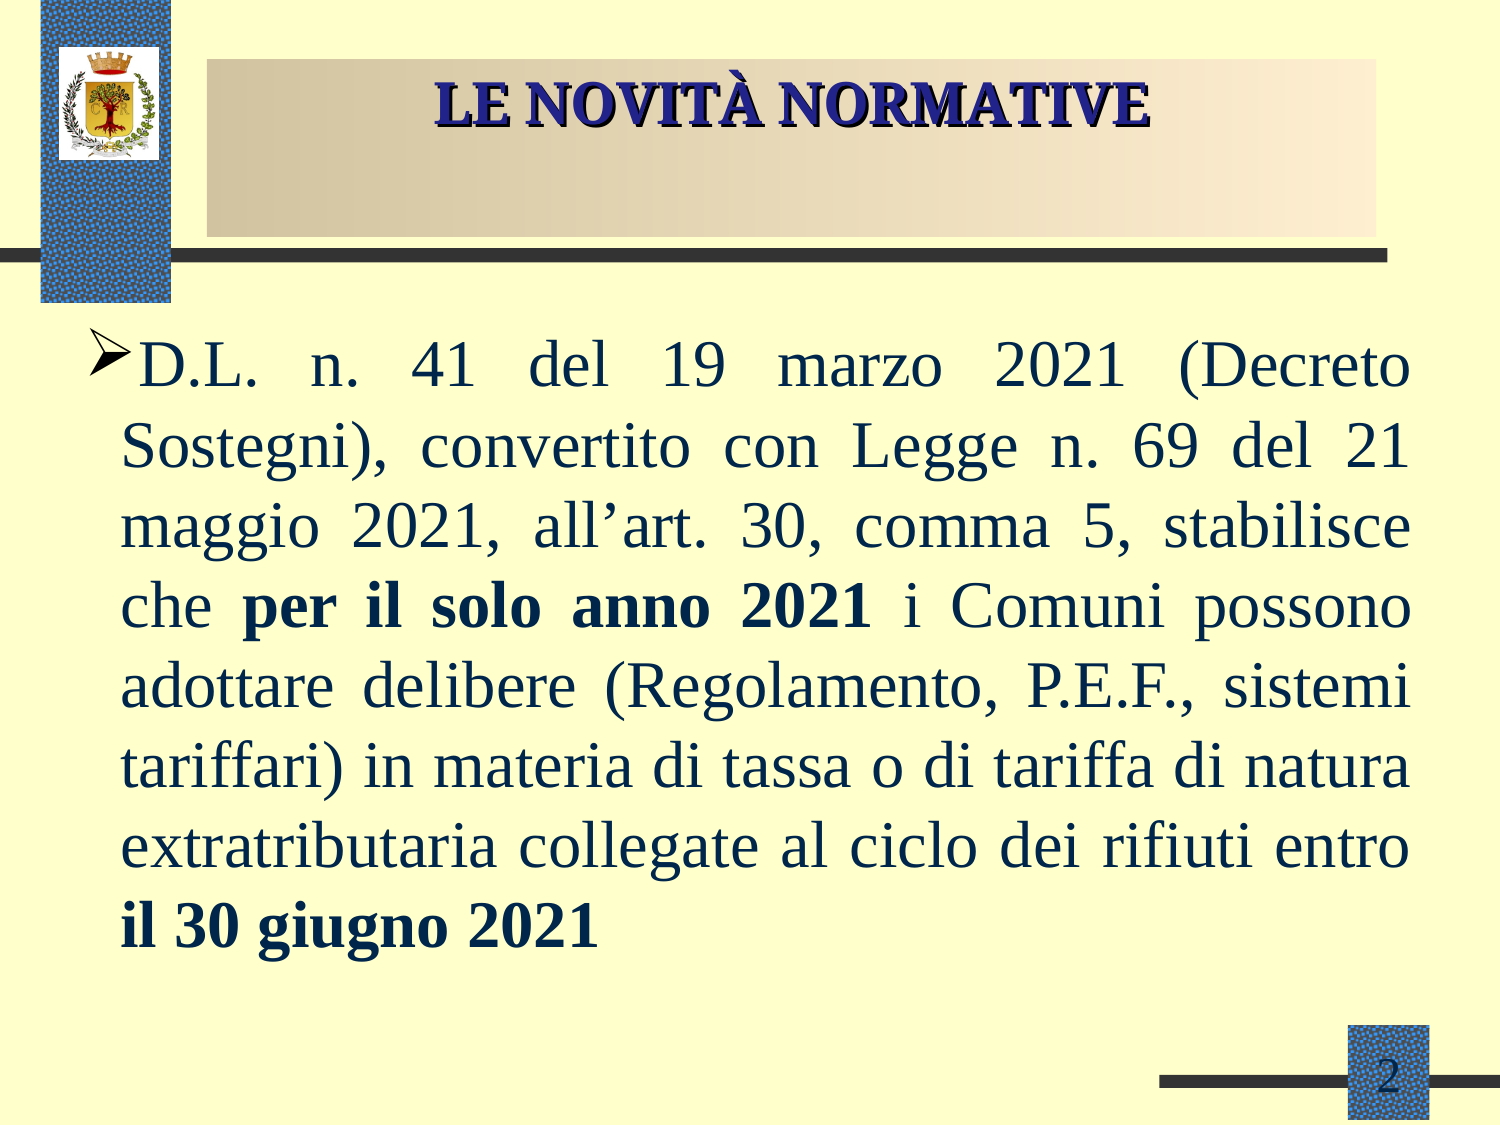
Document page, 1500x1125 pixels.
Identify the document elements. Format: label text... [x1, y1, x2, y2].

text_box LE NOVITÀ NORMATIVE [206, 59, 1377, 237]
text_box <numero> [1347, 1025, 1430, 1120]
list D.L. n. 41 del 19 marzo 2021 (Decreto Sostegni), convertito con Legge n. 69 del 21 maggio 2021, all’art. 30, comma 5, stabilisce che per il solo anno 2021 i Comuni possono adottare delibere (Regolamento, P.E.F., sistemi tariffari) in materia di tassa o di tariffa di natura extratributaria collegate al ciclo dei rifiuti entro il 30 giugno 2021 [35, 312, 1430, 1016]
picture [40, 0, 171, 303]
